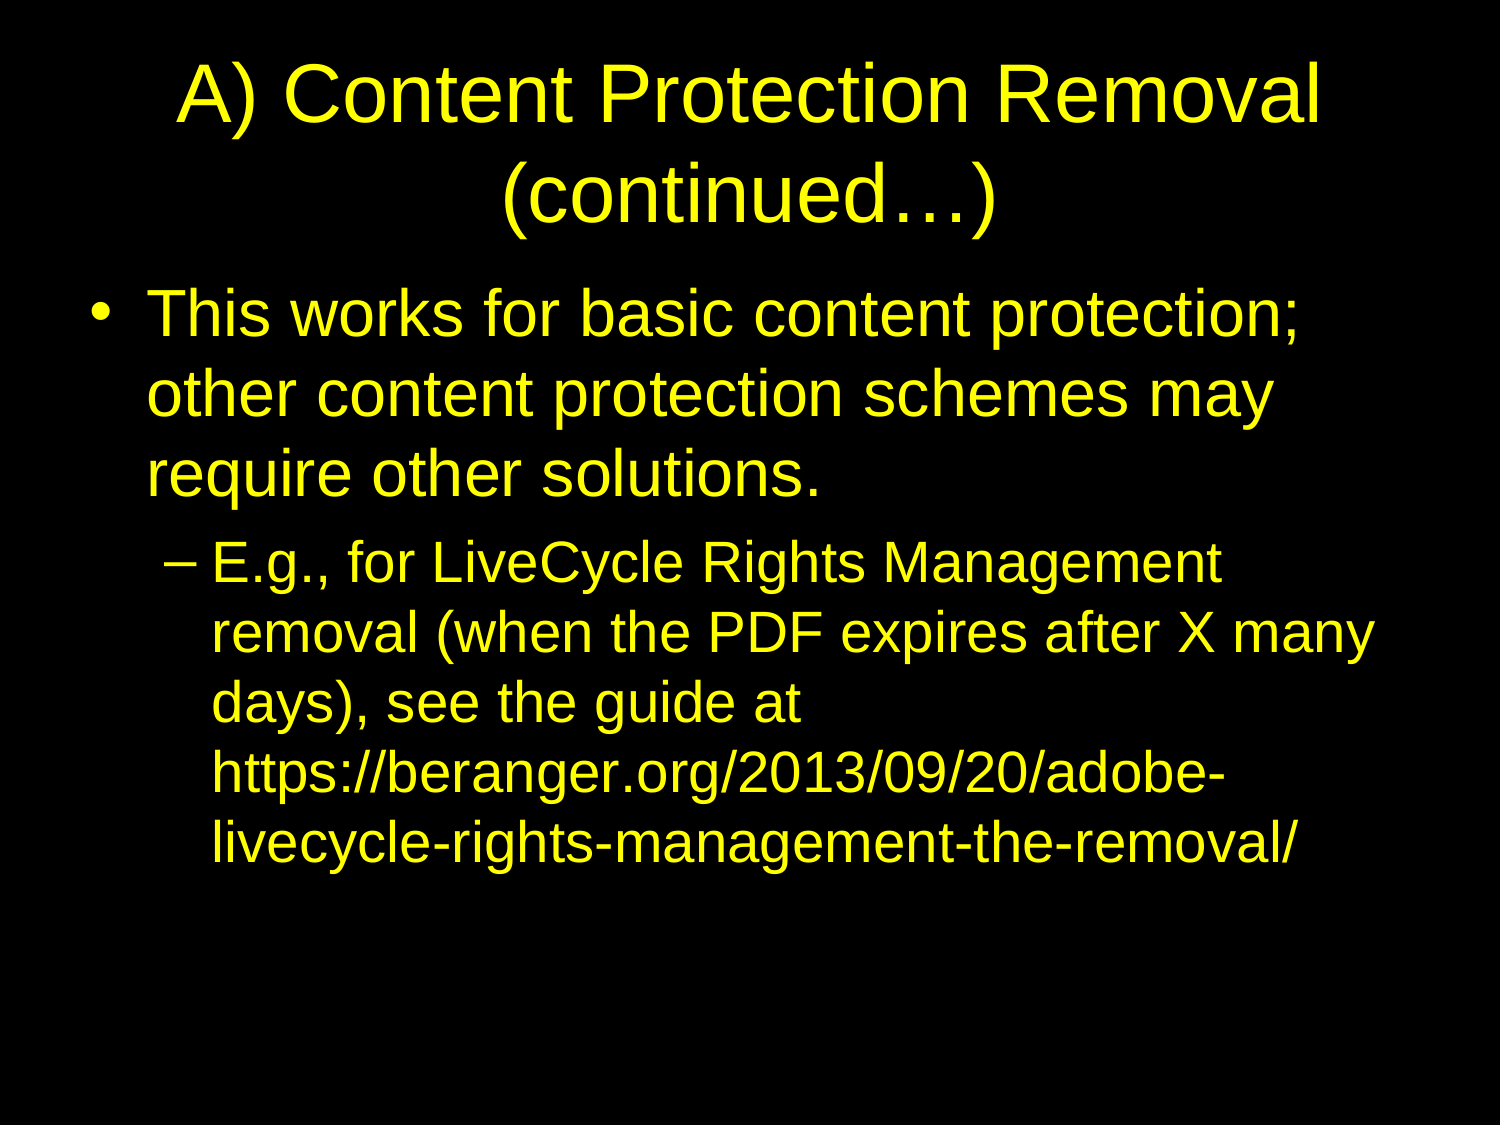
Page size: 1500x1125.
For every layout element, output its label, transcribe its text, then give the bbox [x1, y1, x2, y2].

title A) Content Protection Removal (continued…) [75, 31, 1426, 247]
list This works for basic content protection; other content protection schemes may require other solutions. E.g., for LiveCycle Rights Management removal (when the PDF expires after X many days), see the guide at https://beranger.org/2013/09/20/adobe-livecycle-rights-management-the-removal/ [75, 262, 1426, 1006]
